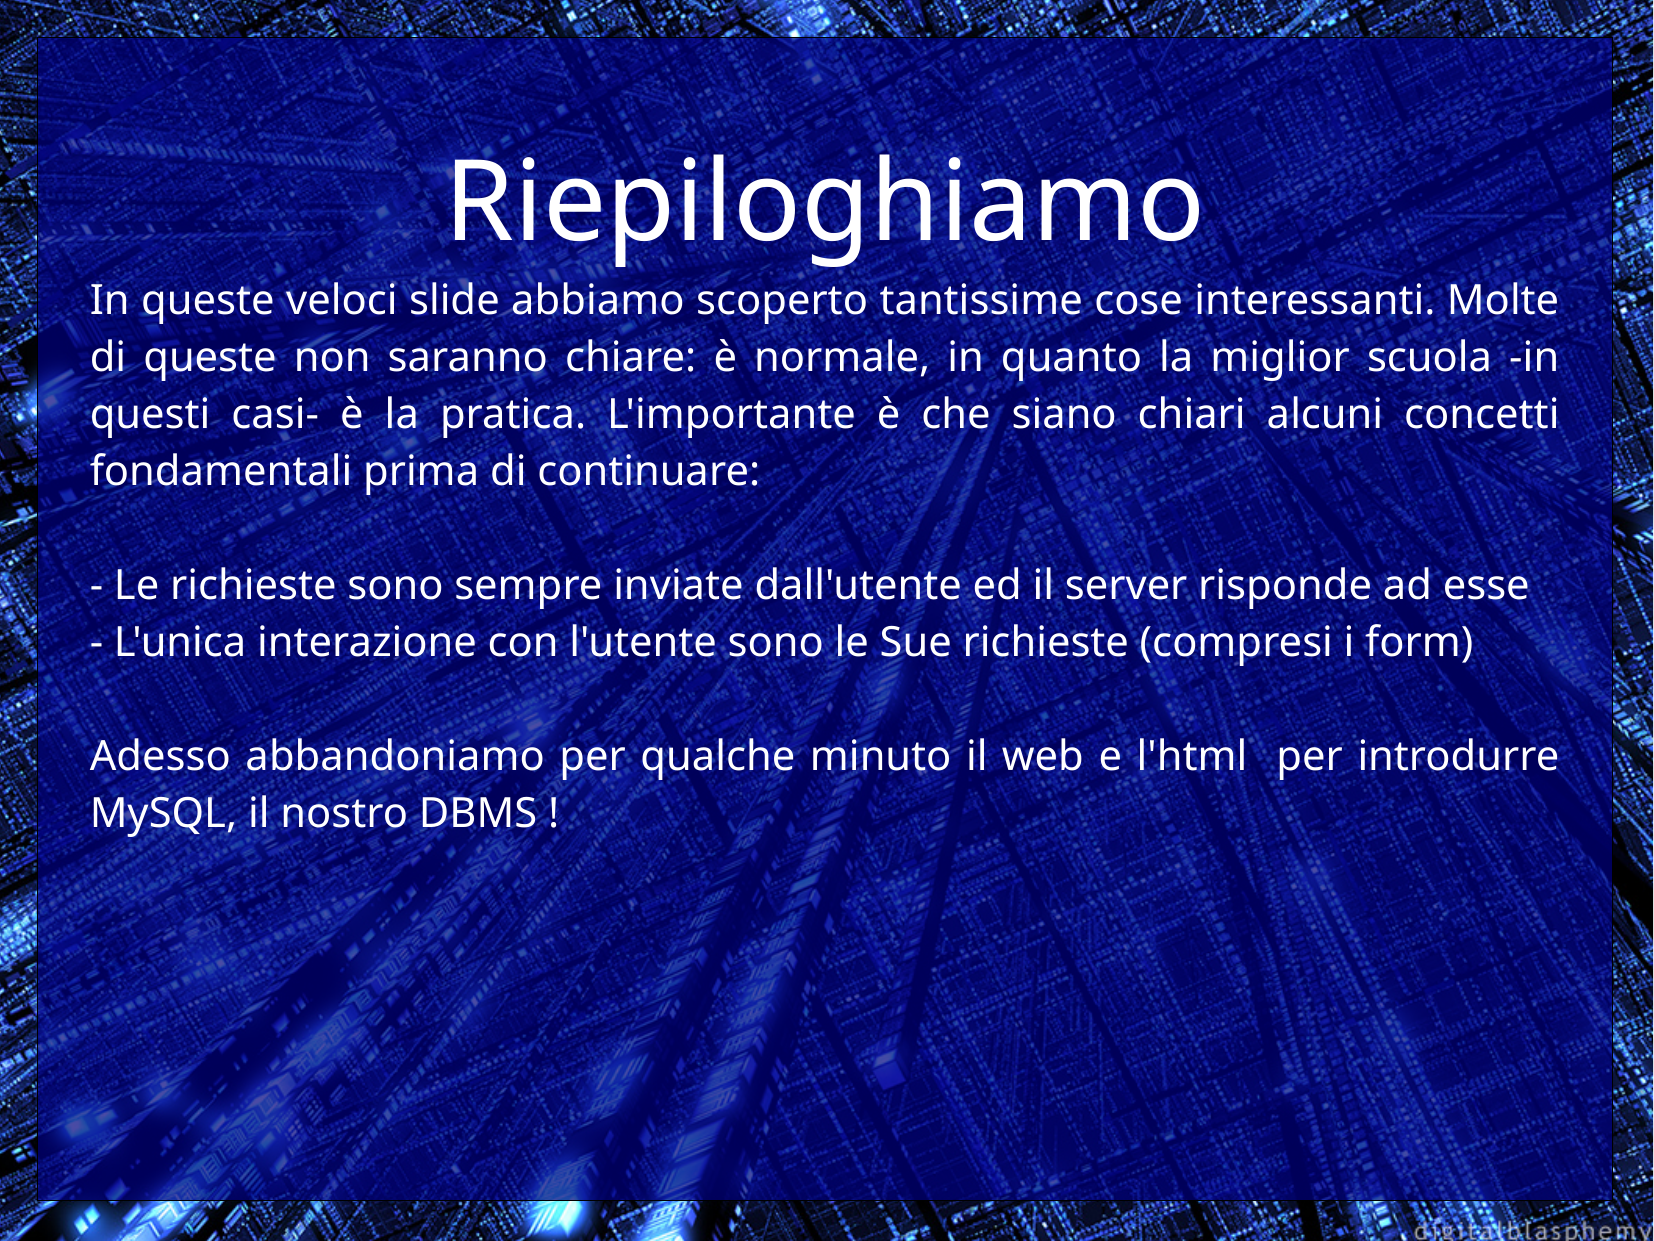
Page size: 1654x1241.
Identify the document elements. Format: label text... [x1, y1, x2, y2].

text_box In queste veloci slide abbiamo scoperto tantissime cose interessanti. Molte di queste non saranno chiare: è normale, in quanto la miglior scuola -in questi casi- è la pratica. L'importante è che siano chiari alcuni concetti fondamentali prima di continuare: - Le richieste sono sempre inviate dall'utente ed il server risponde ad esse - L'unica interazione con l'utente sono le Sue richieste (compresi i form) Adesso abbandoniamo per qualche minuto il web e l'html per introdurre MySQL, il nostro DBMS ! [75, 262, 1576, 976]
text_box [37, 37, 1613, 1201]
text_box Riepiloghiamo [112, 112, 1538, 238]
picture [0, 0, 1654, 1241]
